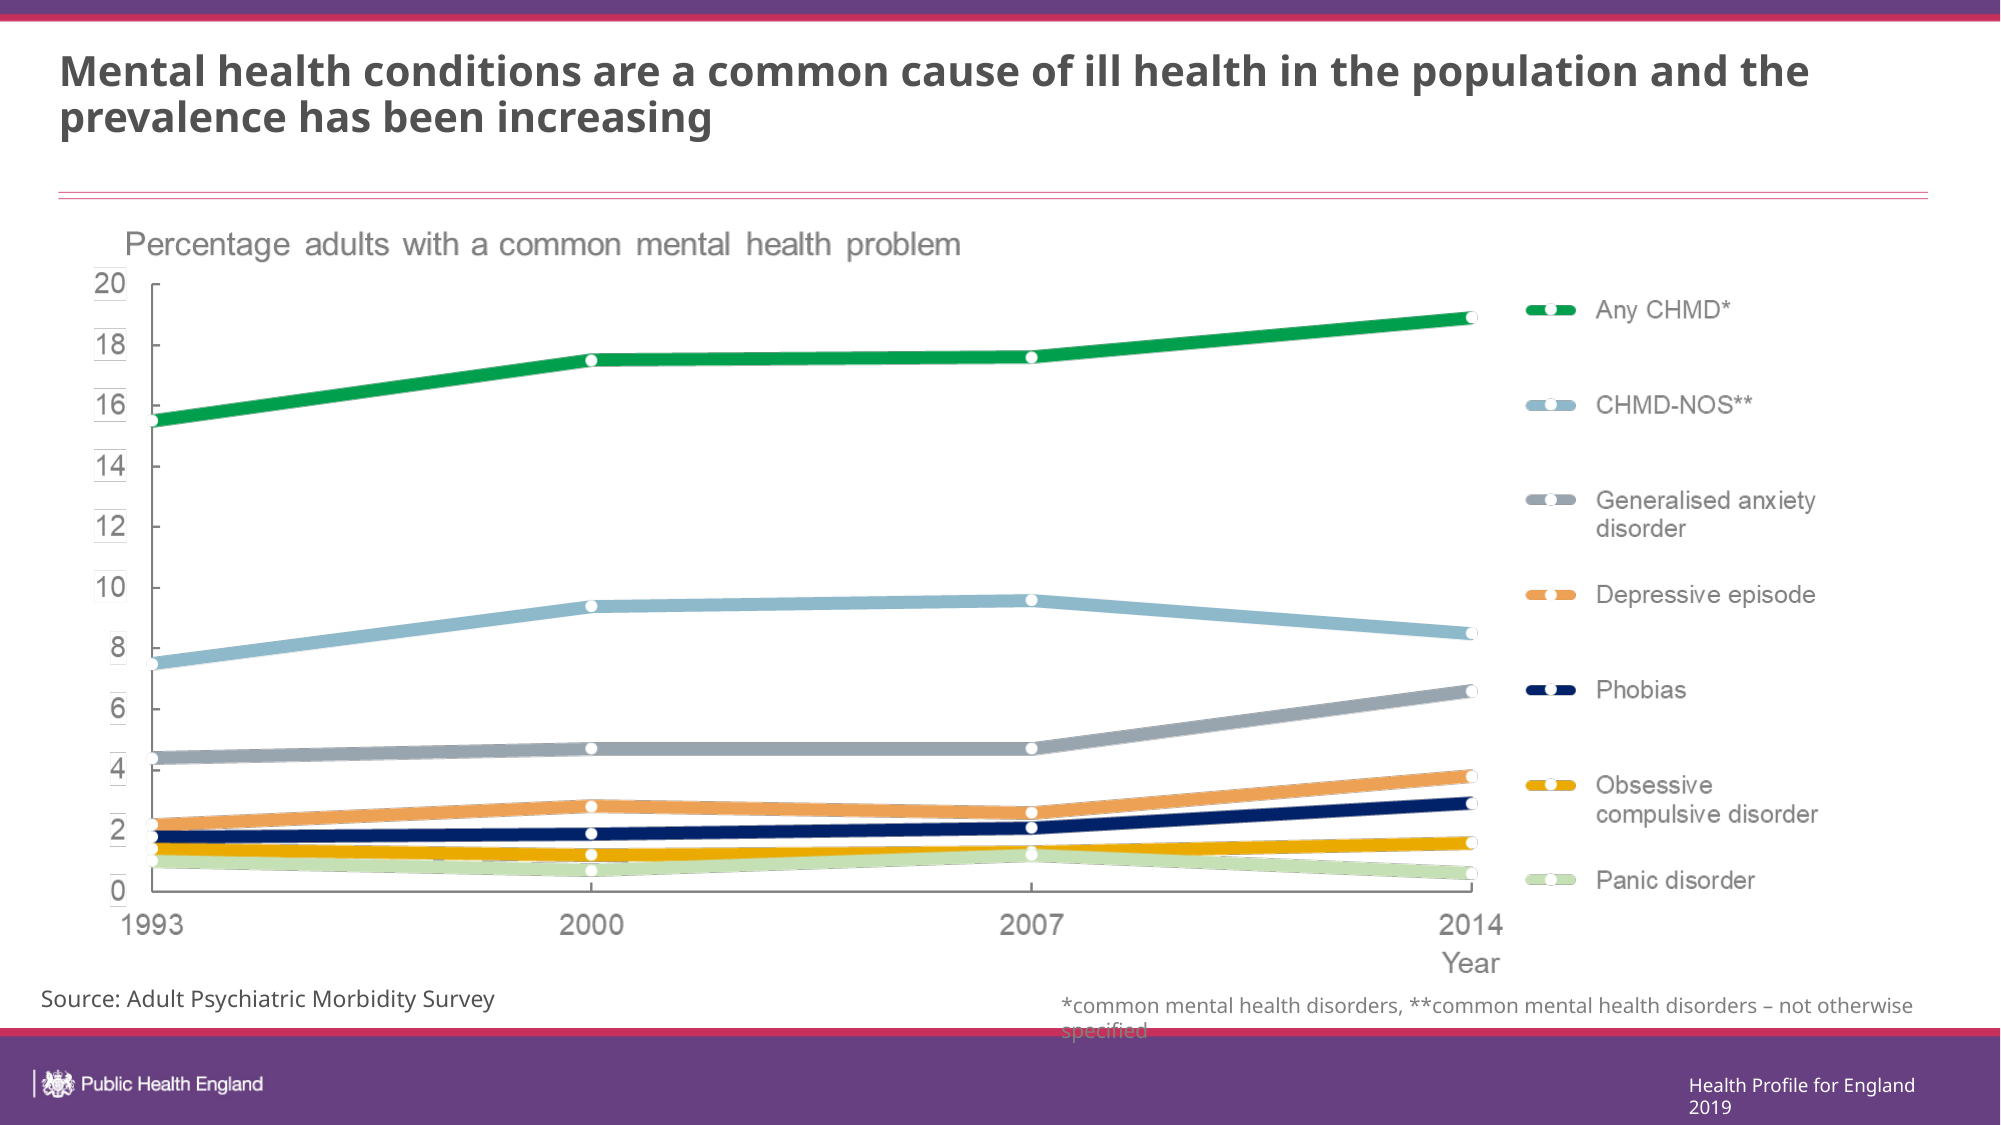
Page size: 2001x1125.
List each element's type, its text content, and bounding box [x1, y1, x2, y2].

title Mental health conditions are a common cause of ill health in the population and the prevalence has been increasing [43, 2, 1938, 190]
text_box Source: Adult Psychiatric Morbidity Survey [25, 977, 492, 1021]
picture [43, 215, 1937, 1006]
text_box Health Profile for England 2019 [1673, 1065, 1978, 1105]
text_box *common mental health disorders, **common mental health disorders – not otherwise specified [1046, 984, 1978, 1026]
